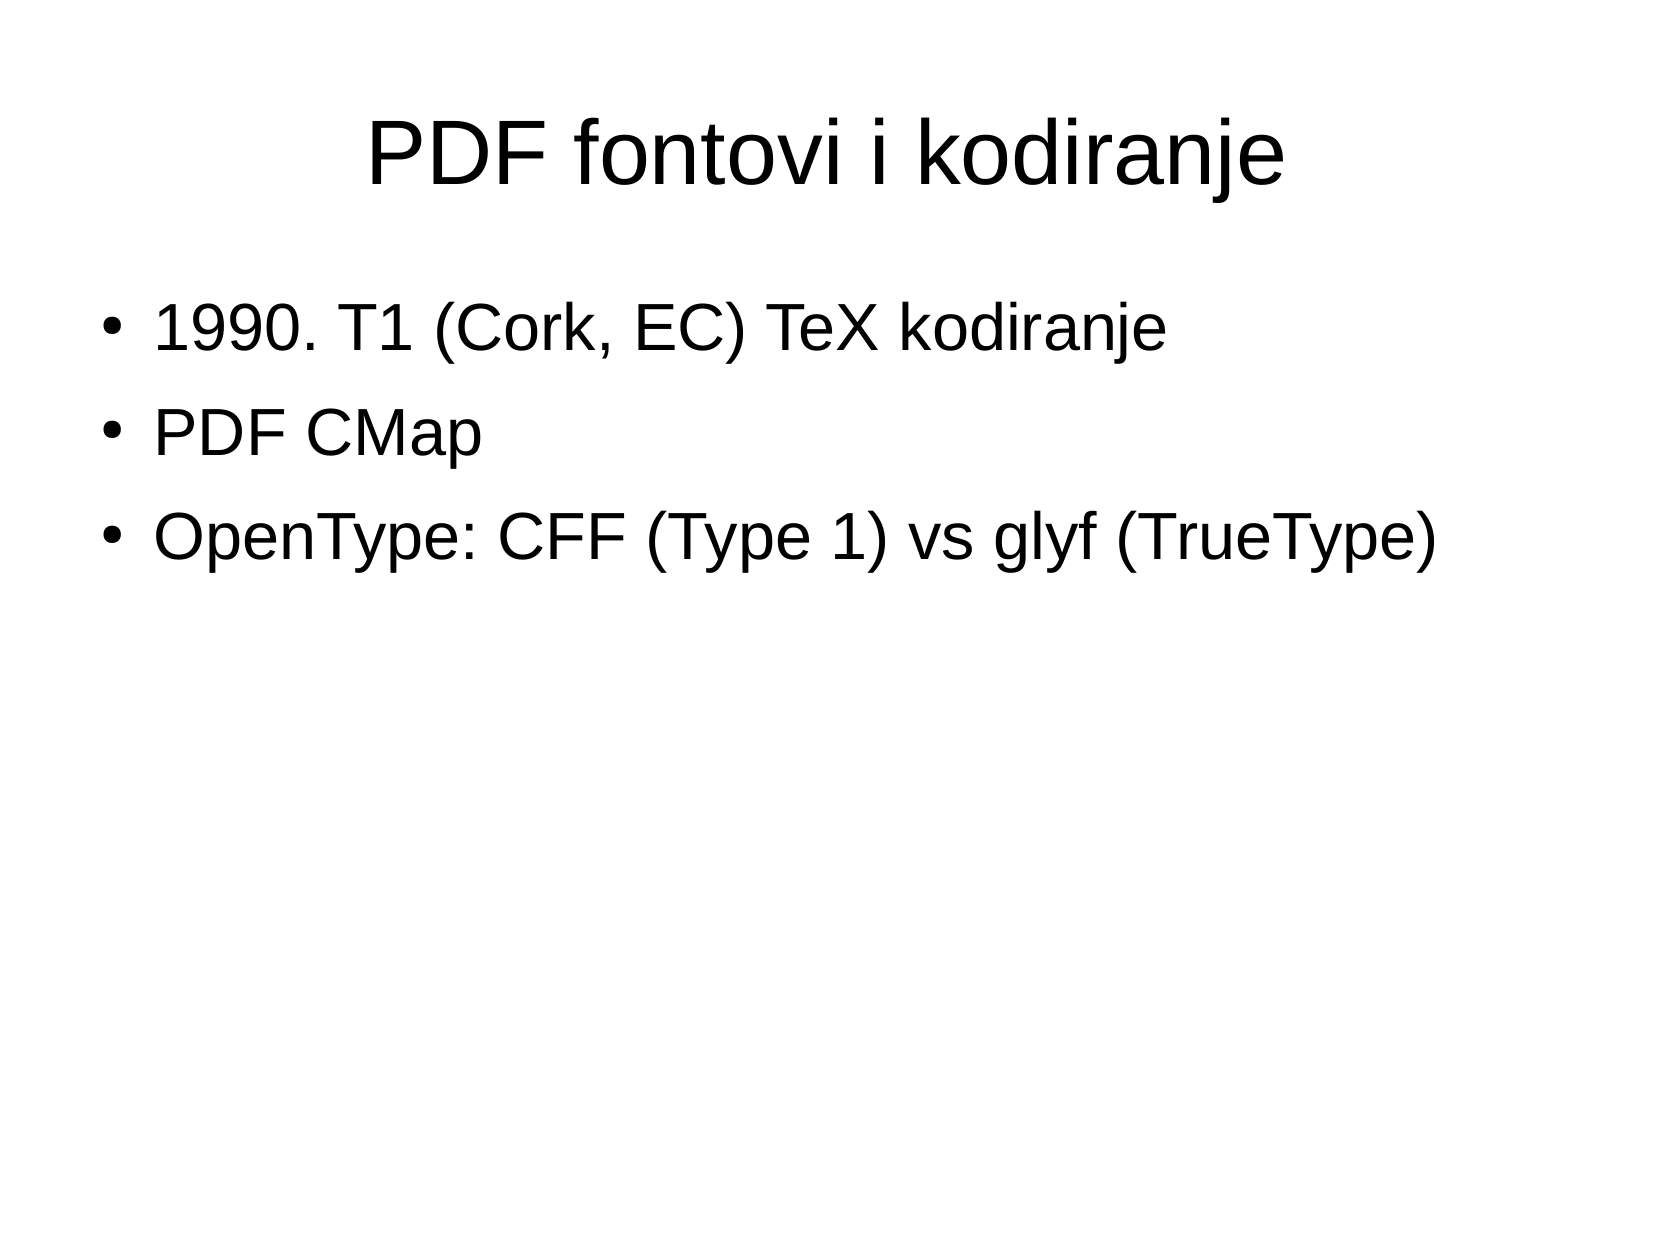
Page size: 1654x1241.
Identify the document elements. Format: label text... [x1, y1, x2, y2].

title PDF fontovi i kodiranje [82, 49, 1571, 257]
list 1990. T1 (Cork, EC) TeX kodiranje PDF CMap OpenType: CFF (Type 1) vs glyf (TrueType) [82, 290, 1571, 1109]
